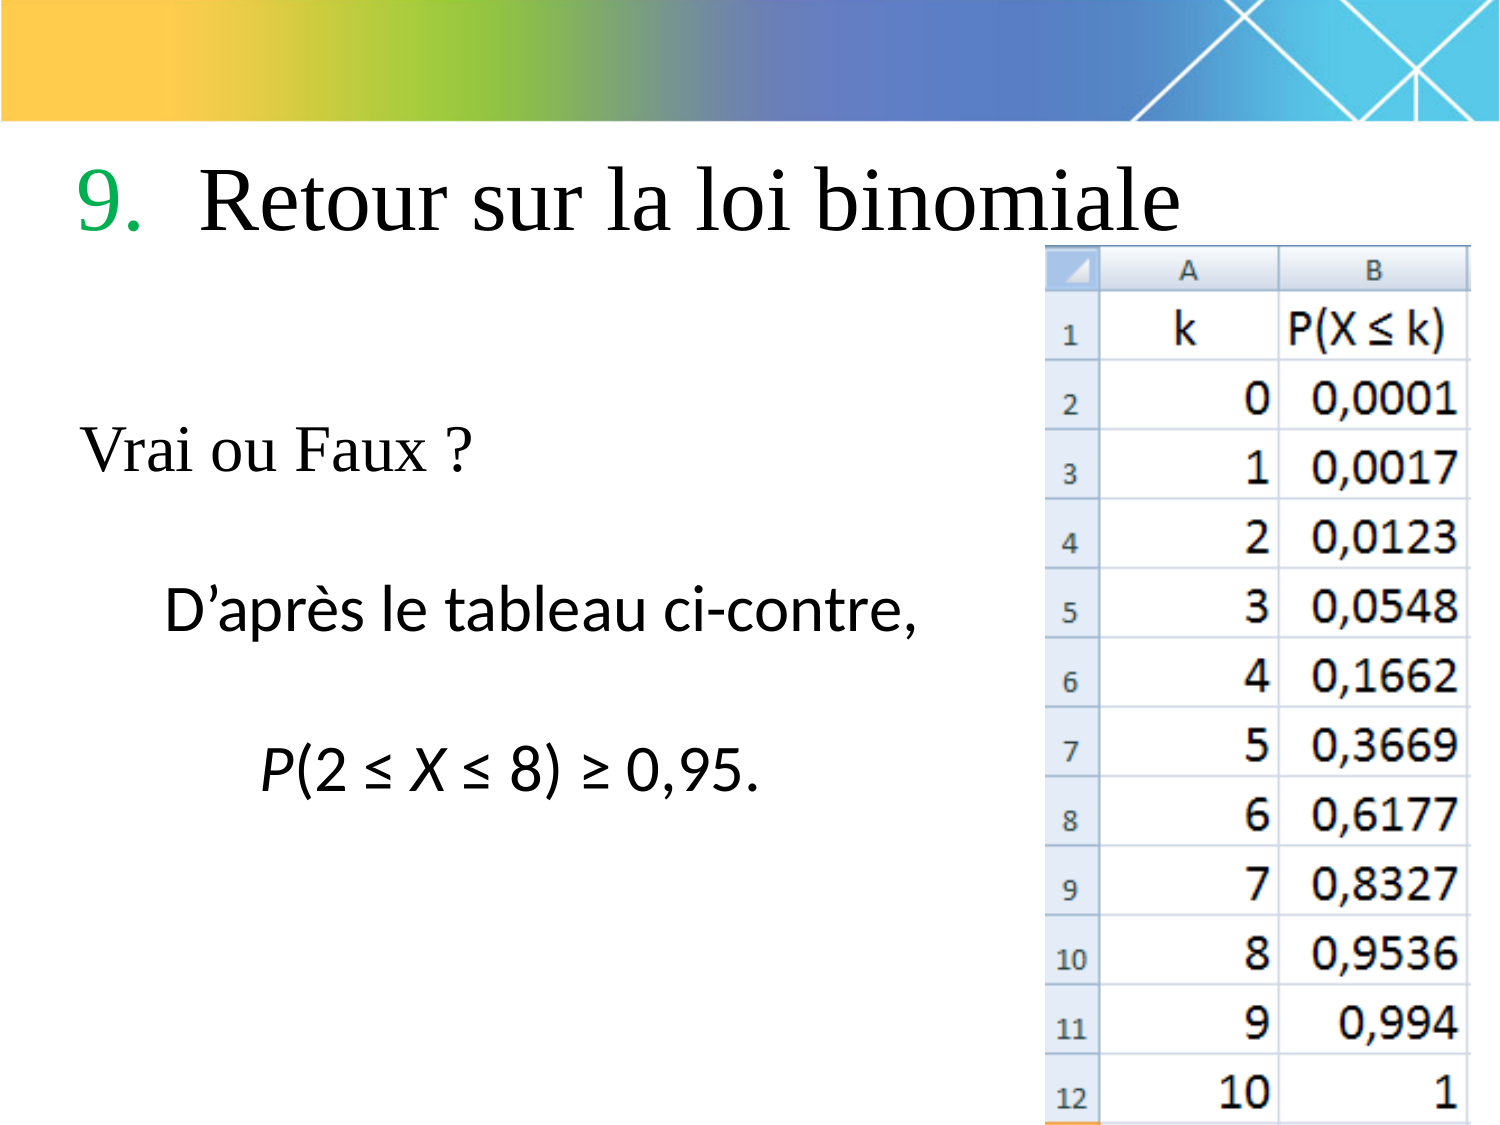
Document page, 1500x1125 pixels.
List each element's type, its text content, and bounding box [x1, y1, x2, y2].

text_box Vrai ou Faux ? D’après le tableau ci-contre, P(2 ≤ X ≤ 8) ≥ 0,95. [64, 397, 975, 897]
picture [1045, 245, 1471, 1125]
title Retour sur la loi binomiale [61, 131, 1412, 247]
